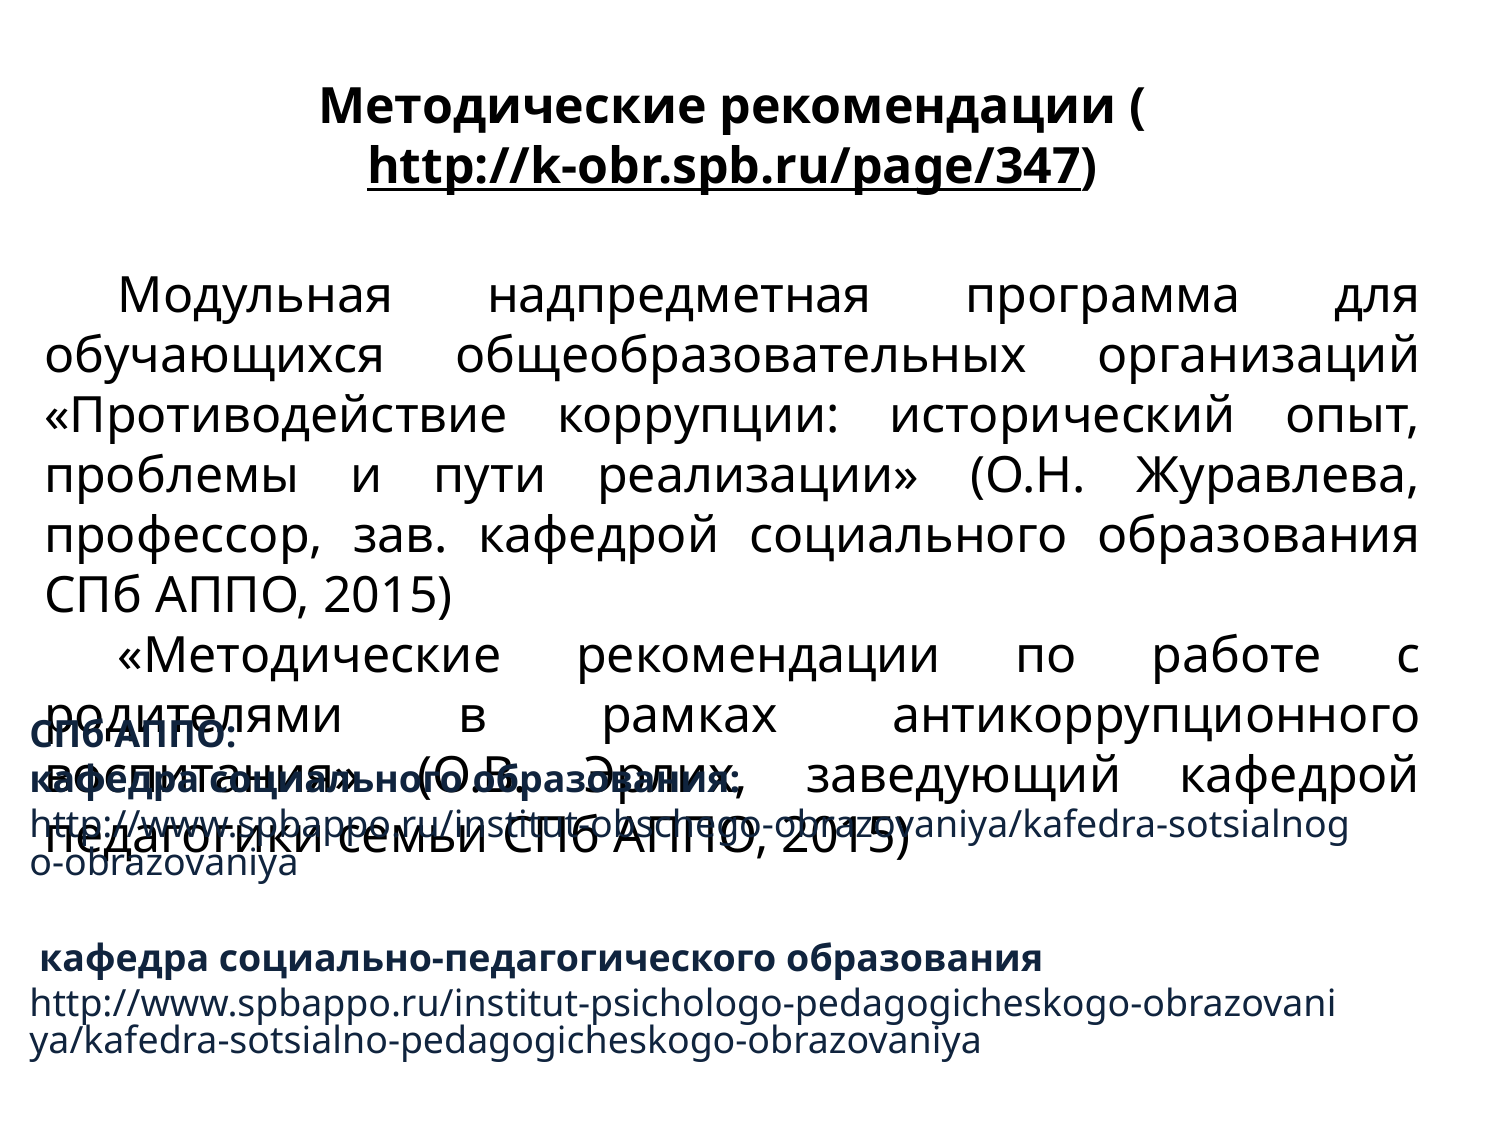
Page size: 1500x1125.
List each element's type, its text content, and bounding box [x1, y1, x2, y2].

text_box СПб АППО: кафедра социального образования: http://www.spbappo.ru/institut-obschego-obrazovaniya/kafedra-sotsialnogo-obrazovaniya кафедра социально-педагогического образования http://www.spbappo.ru/institut-psichologo-pedagogicheskogo-obrazovaniya/kafedra-sotsialno-pedagogicheskogo-obrazovaniya [29, 704, 1471, 1045]
text_box Методические рекомендации (http://k-obr.spb.ru/page/347) Модульная надпредметная программа для обучающихся общеобразовательных организаций «Противодействие коррупции: исторический опыт, проблемы и пути реализации» (О.Н. Журавлева, профессор, зав. кафедрой социального образования СПб АППО, 2015) «Методические рекомендации по работе с родителями в рамках антикоррупционного воспитания» (О.В. Эрлих, заведующий кафедрой педагогики семьи СПб АППО, 2015) [29, 66, 1436, 704]
text_box Методические рекомендации (http://k-obr.spb.ru/page/347) Модульная надпредметная программа для обучающихся общеобразовательных организаций «Противодействие коррупции: исторический опыт, проблемы и пути реализации» (О.Н. Журавлева, профессор, зав. кафедрой социального образования СПб АППО, 2015) «Методические рекомендации по работе с родителями в рамках антикоррупционного воспитания» (О.В. Эрлих, заведующий кафедрой педагогики семьи СПб АППО, 2015) [29, 1045, 1436, 1065]
